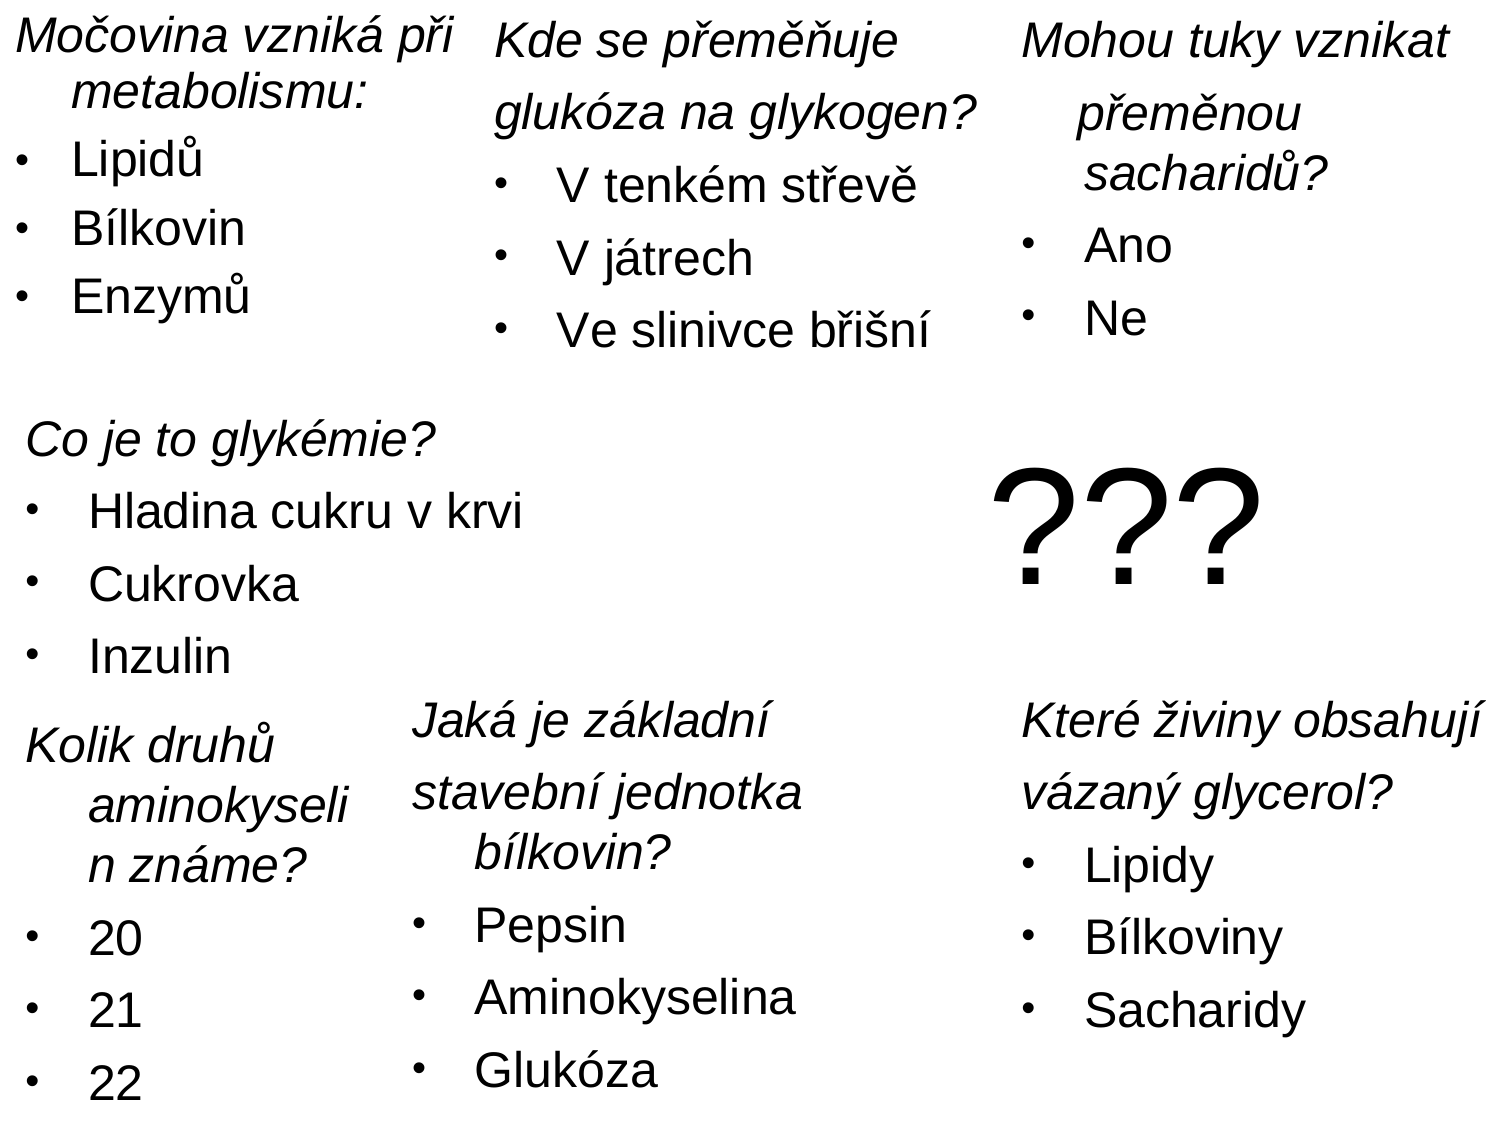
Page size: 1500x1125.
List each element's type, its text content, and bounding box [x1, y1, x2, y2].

text_box Kde se přeměňuje glukóza na glykogen? V tenkém střevě V játrech Ve slinivce břišní [468, 0, 996, 411]
text_box Mohou tuky vznikat přeměnou sacharidů? Ano Ne [996, 0, 1500, 533]
text_box Kolik druhů aminokyselin známe? 20 21 22 [0, 705, 384, 1125]
list Močovina vzniká při metabolismu: Lipidů Bílkovin Enzymů [0, 0, 468, 398]
text_box Které živiny obsahují vázaný glycerol? Lipidy Bílkoviny Sacharidy [996, 679, 1500, 1067]
text_box Jaká je základní stavební jednotka bílkovin? Pepsin Aminokyselina Glukóza [386, 679, 1079, 1100]
text_box ??? [972, 410, 1363, 626]
text_box Co je to glykémie? Hladina cukru v krvi Cukrovka Inzulin [0, 398, 581, 715]
